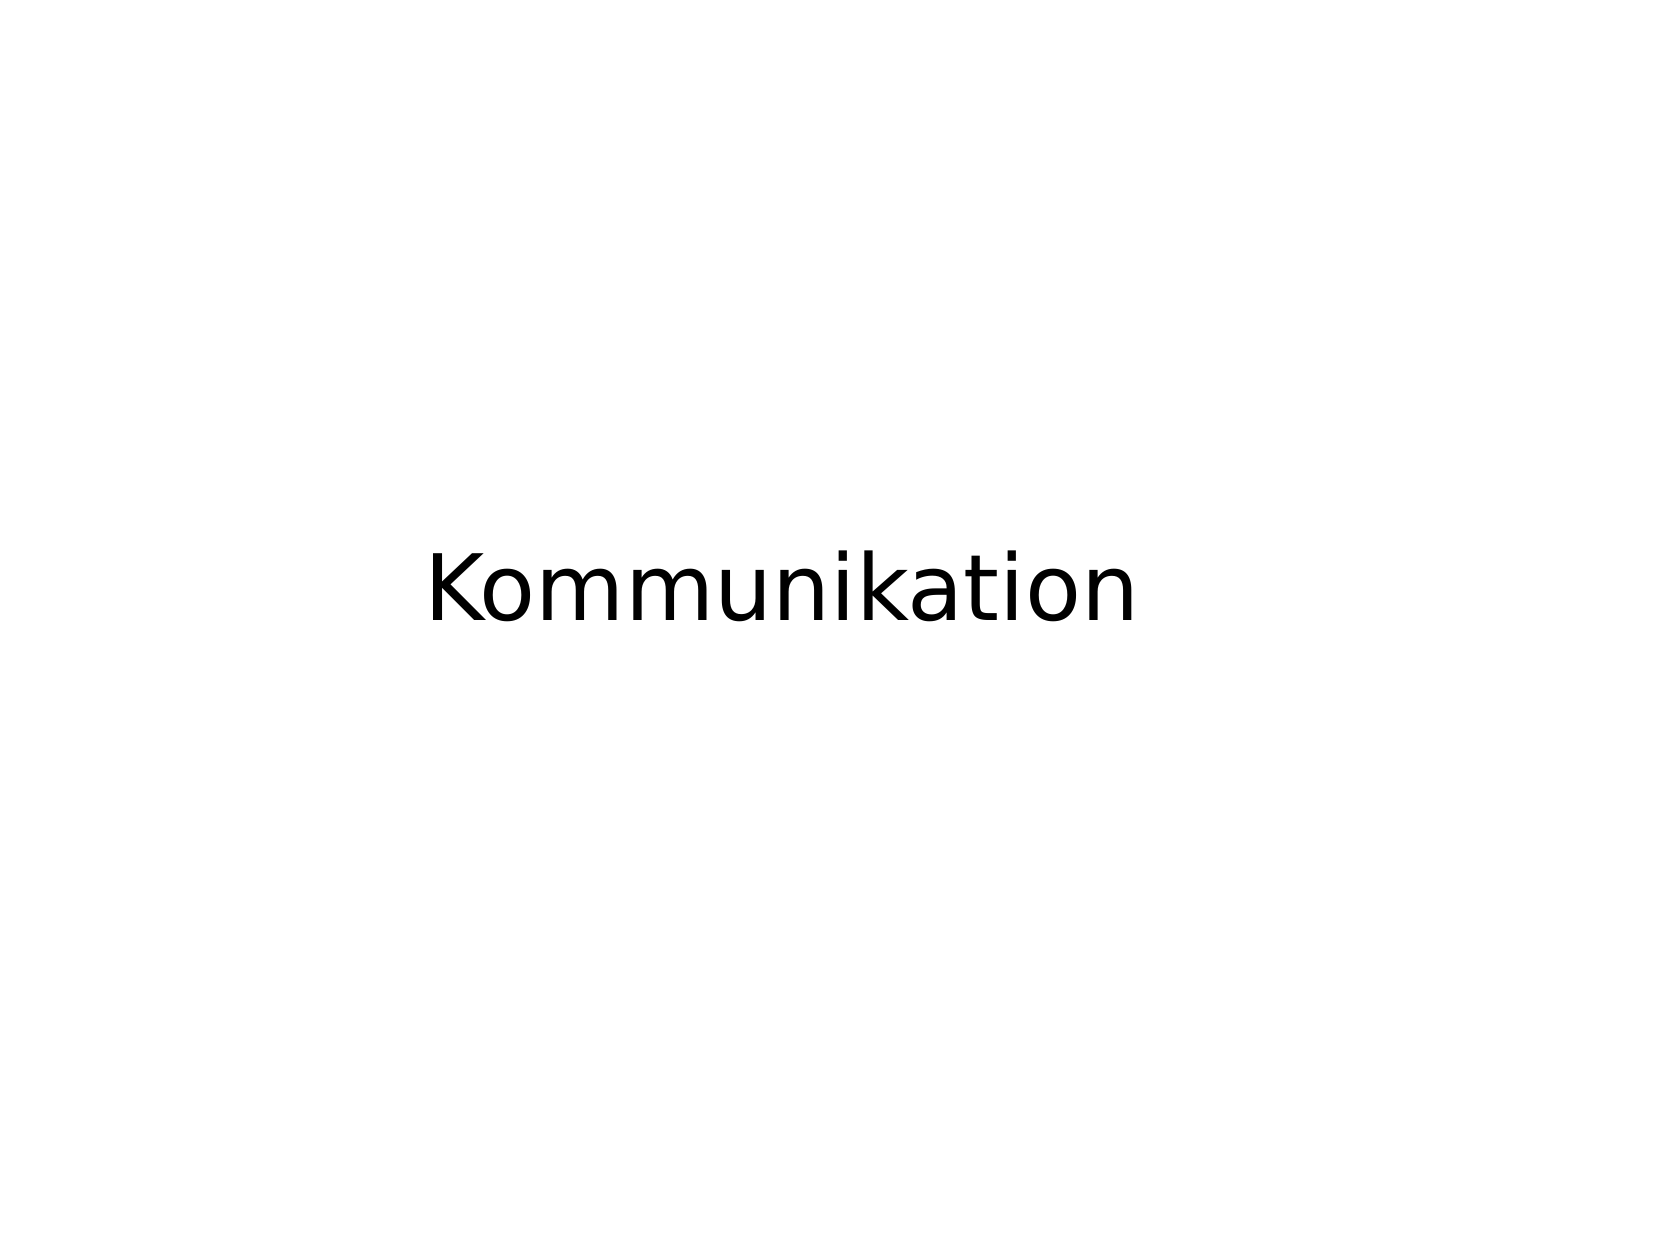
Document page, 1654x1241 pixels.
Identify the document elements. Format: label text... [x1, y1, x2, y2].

text_box Kommunikation [147, 527, 1418, 650]
